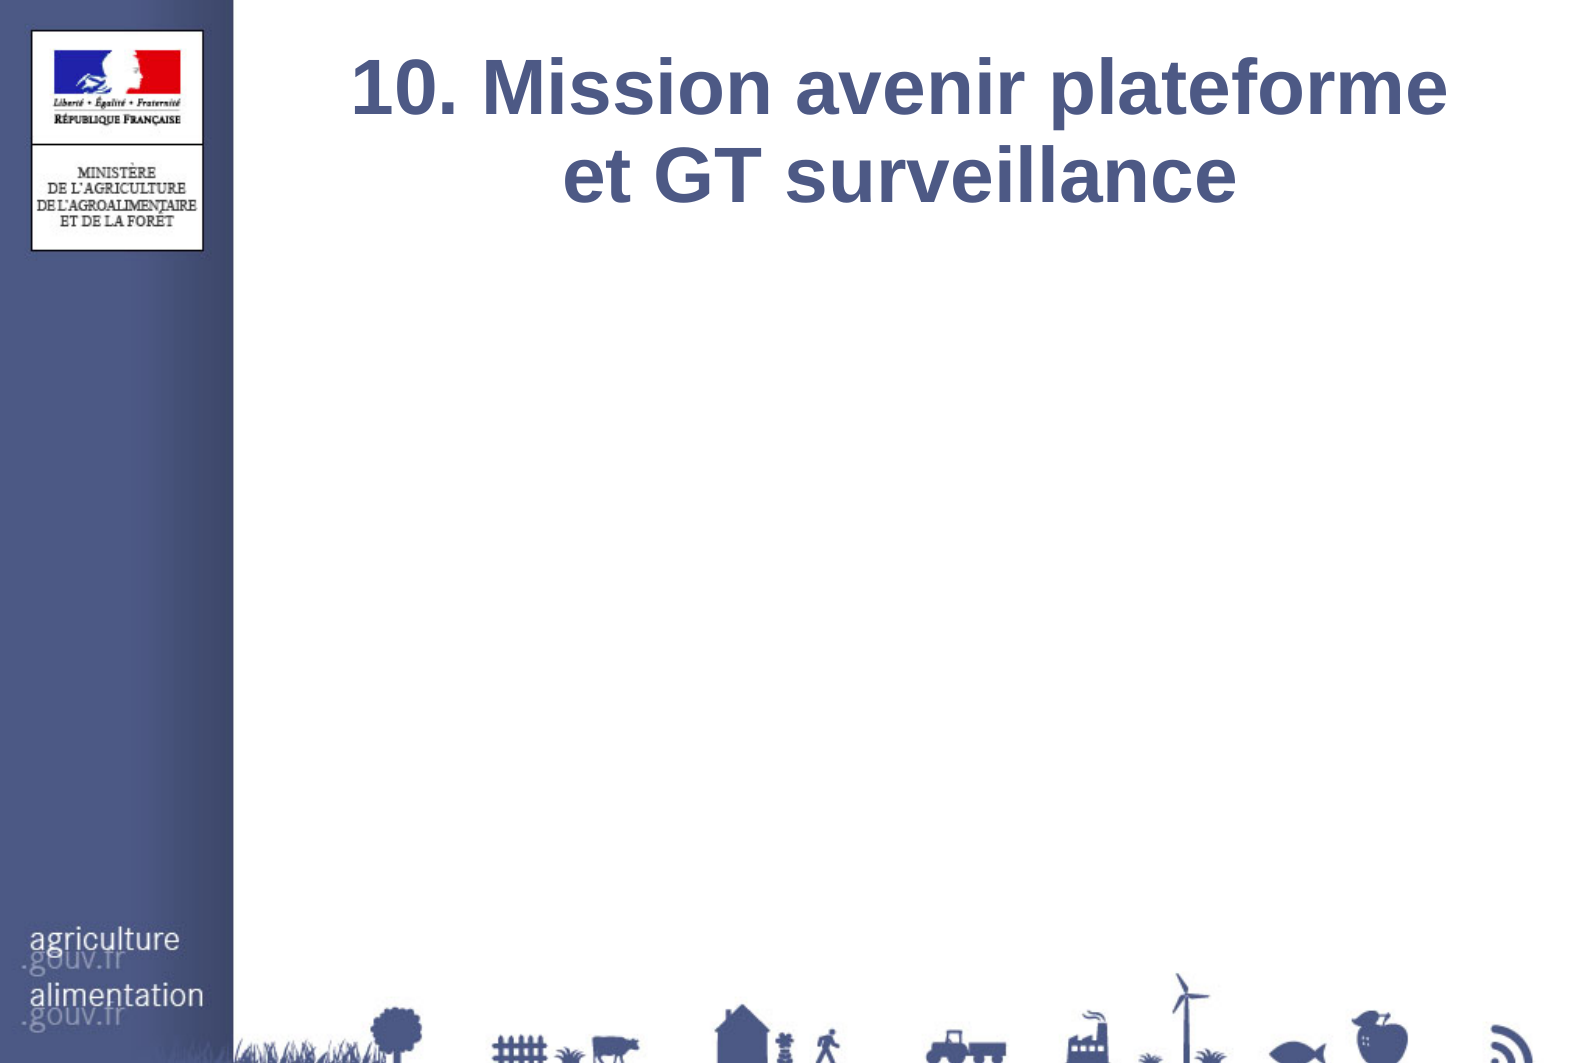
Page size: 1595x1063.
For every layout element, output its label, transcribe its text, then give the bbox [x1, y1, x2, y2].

picture [0, 0, 1595, 1063]
title 10. Mission avenir plateforme et GT surveillance [265, 43, 1536, 219]
